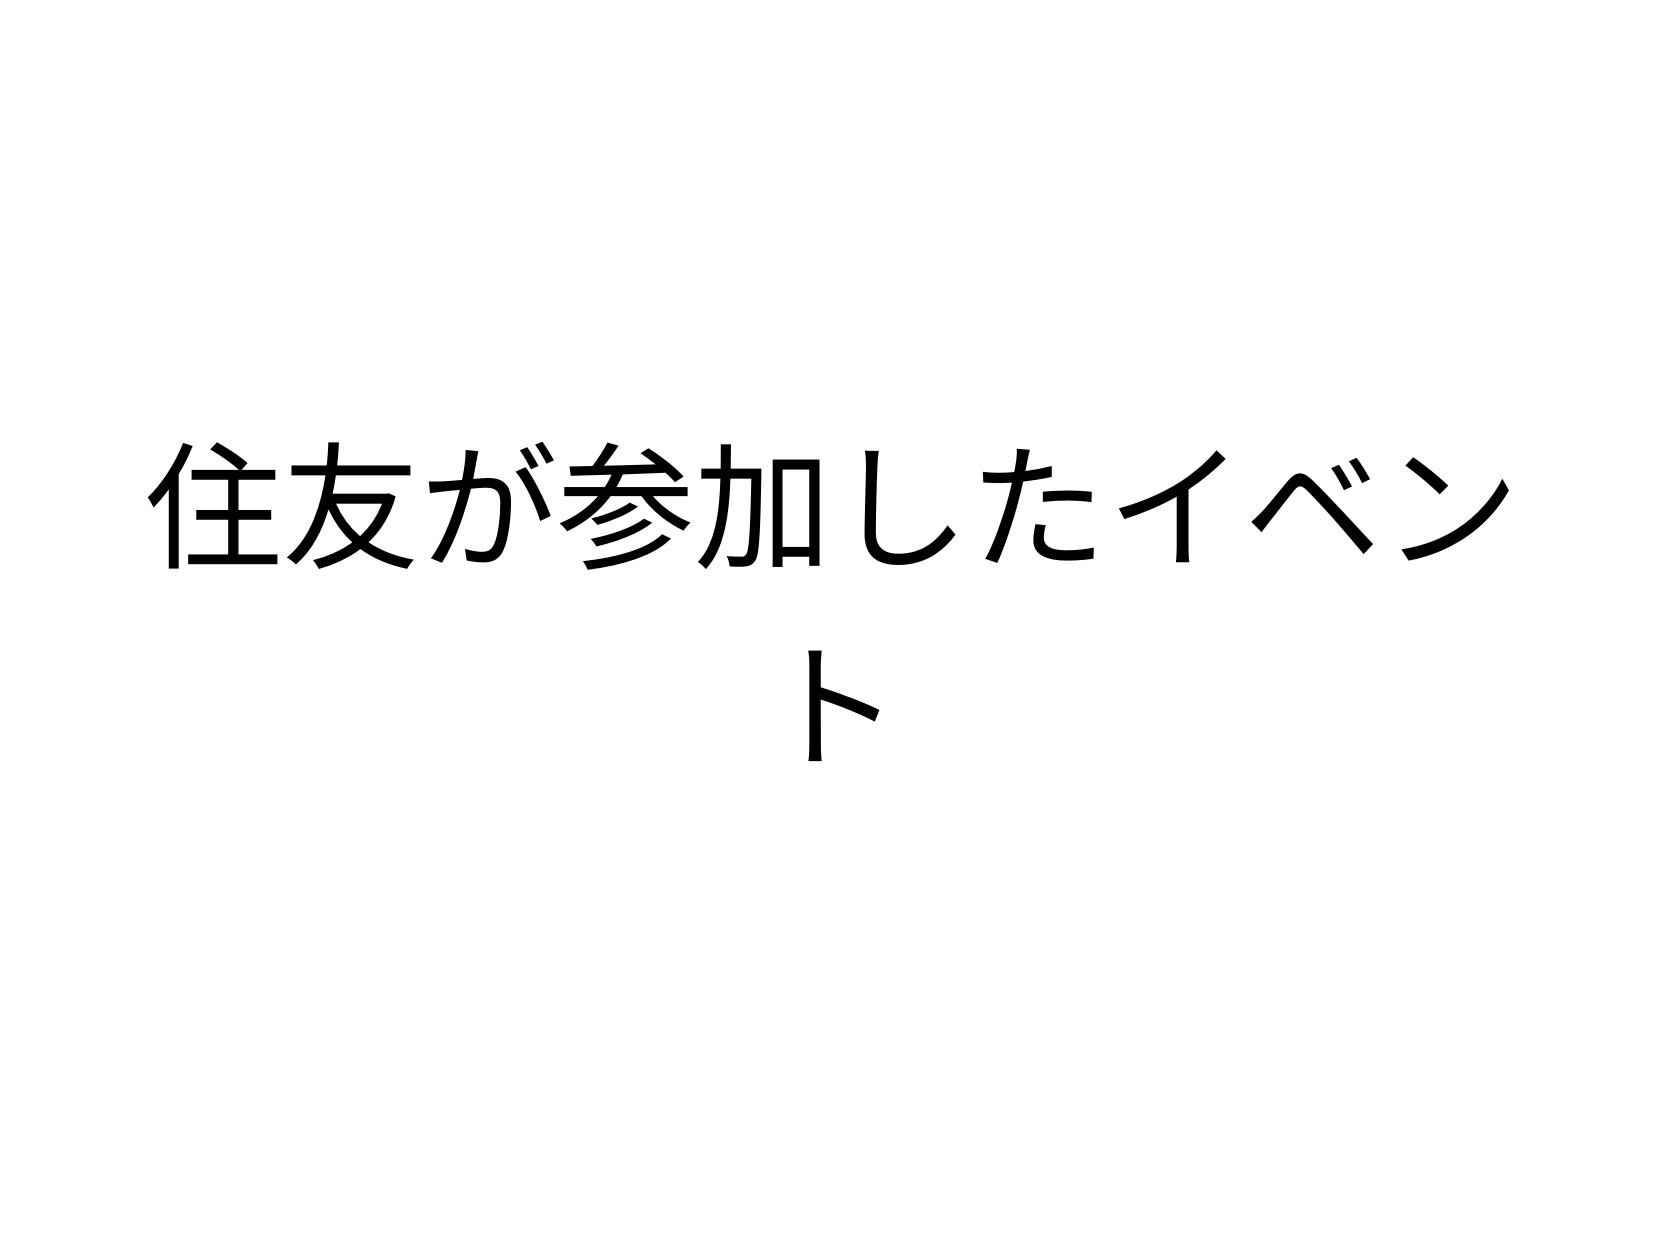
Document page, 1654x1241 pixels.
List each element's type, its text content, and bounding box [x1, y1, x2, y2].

title 住友が参加したイベント [88, 501, 1577, 695]
